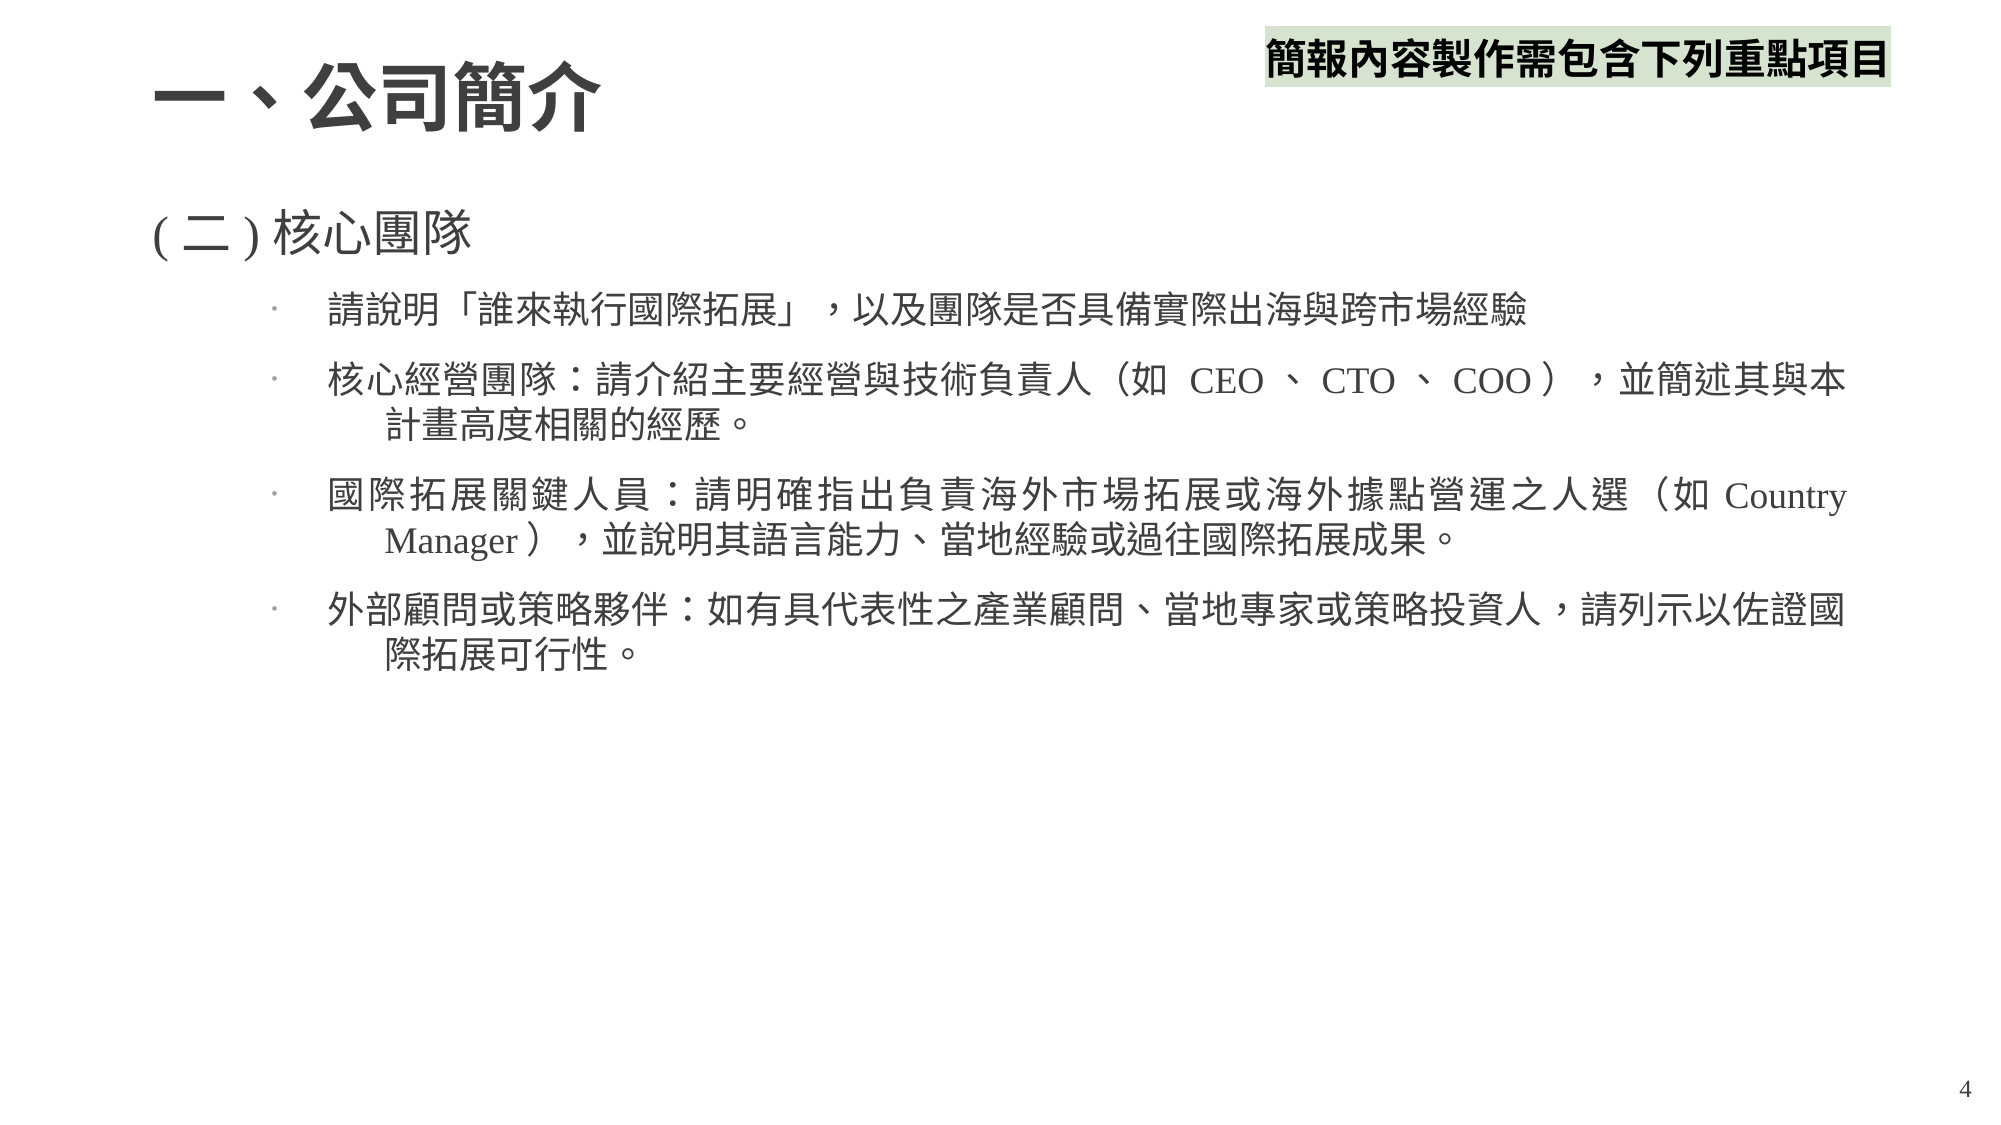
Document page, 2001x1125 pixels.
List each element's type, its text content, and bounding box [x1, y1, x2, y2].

title 一、公司簡介 [137, 49, 1863, 153]
text_box 簡報內容製作需包含下列重點項目 [1174, 26, 1983, 91]
list (二)核心團隊 請說明「誰來執行國際拓展」，以及團隊是否具備實際出海與跨市場經驗 核心經營團隊：請介紹主要經營與技術負責人（如 CEO、CTO、COO），並簡述其與本計畫高度相關的經歷。 國際拓展關鍵人員：請明確指出負責海外市場拓展或海外據點營運之人選（如Country Manager），並說明其語言能力、當地經驗或過往國際拓展成果。 外部顧問或策略夥伴：如有具代表性之產業顧問、當地專家或策略投資人，請列示以佐證國際拓展可行性。 [137, 193, 1863, 1036]
text_box 4 [1931, 1062, 2000, 1113]
